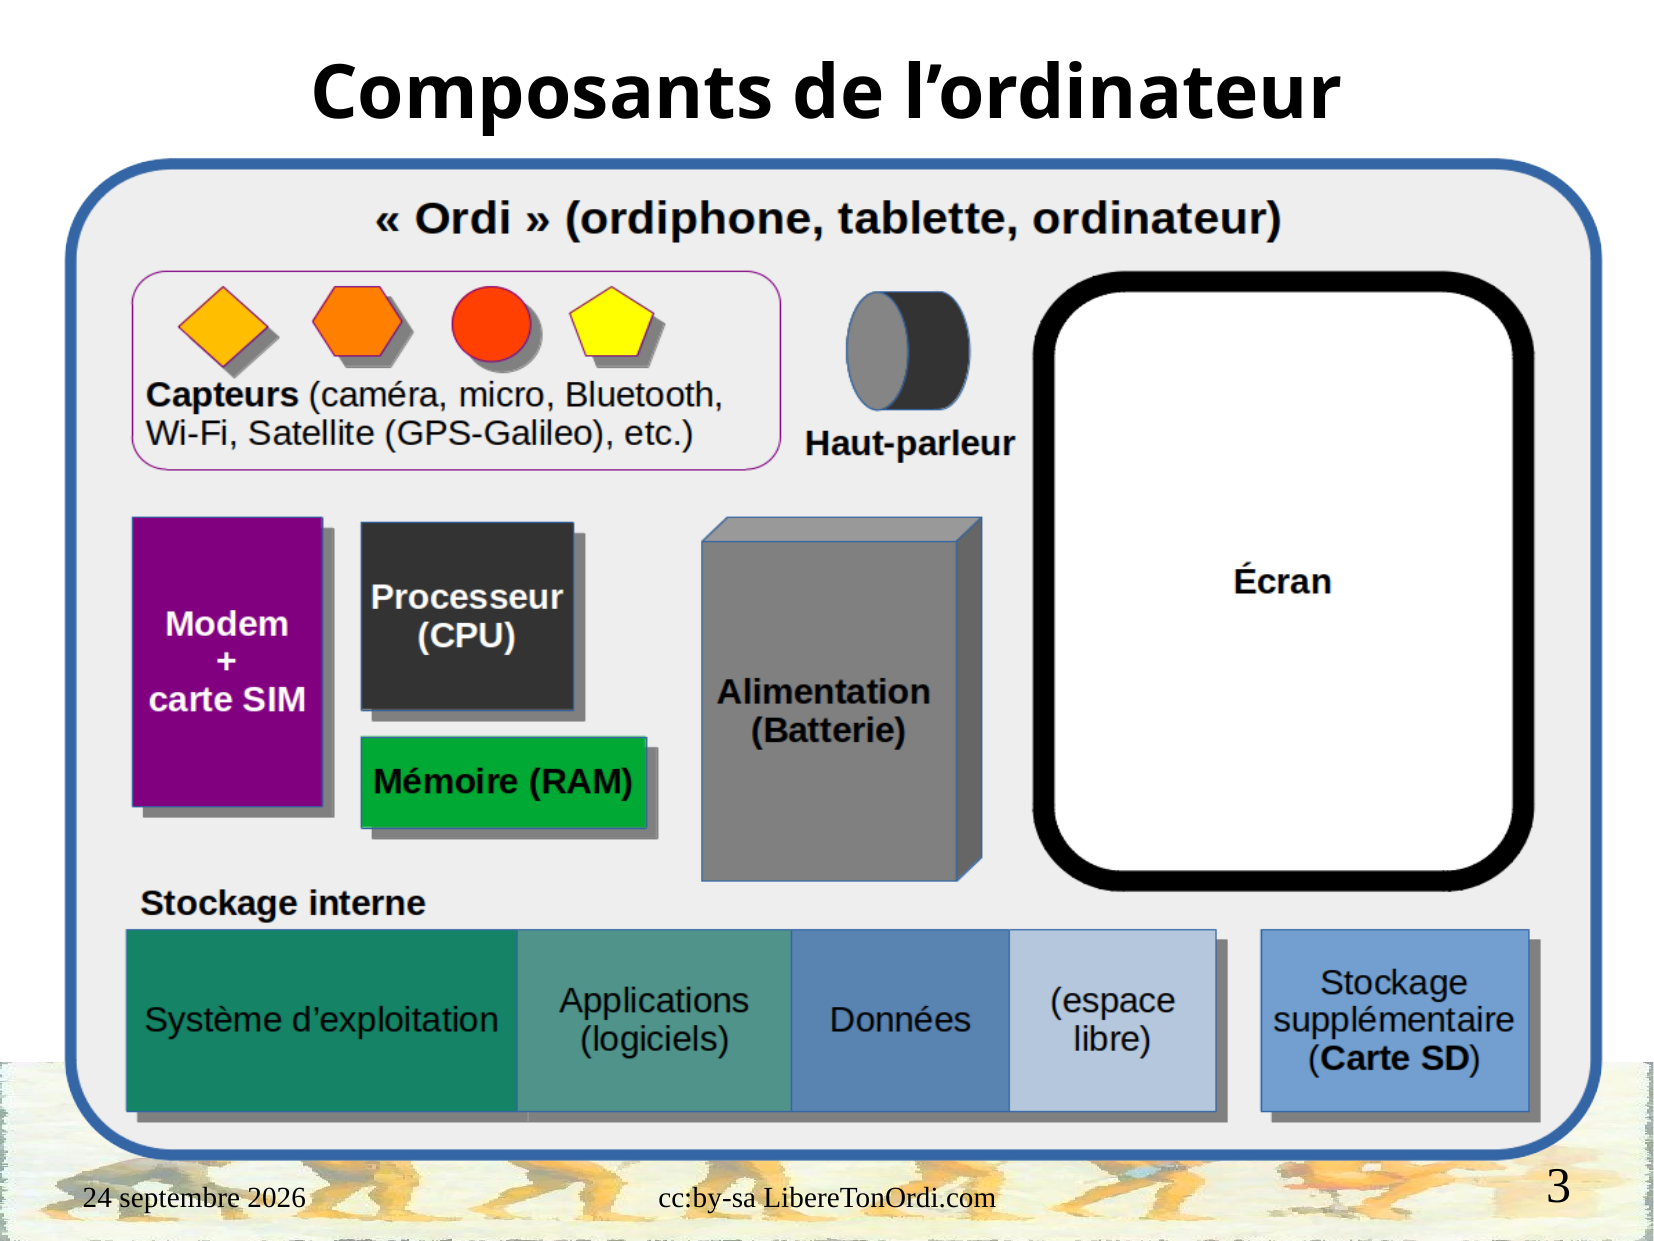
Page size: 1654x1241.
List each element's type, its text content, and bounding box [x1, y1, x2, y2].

picture [0, 153, 1654, 1241]
title Composants de l’ordinateur [82, 46, 1571, 134]
